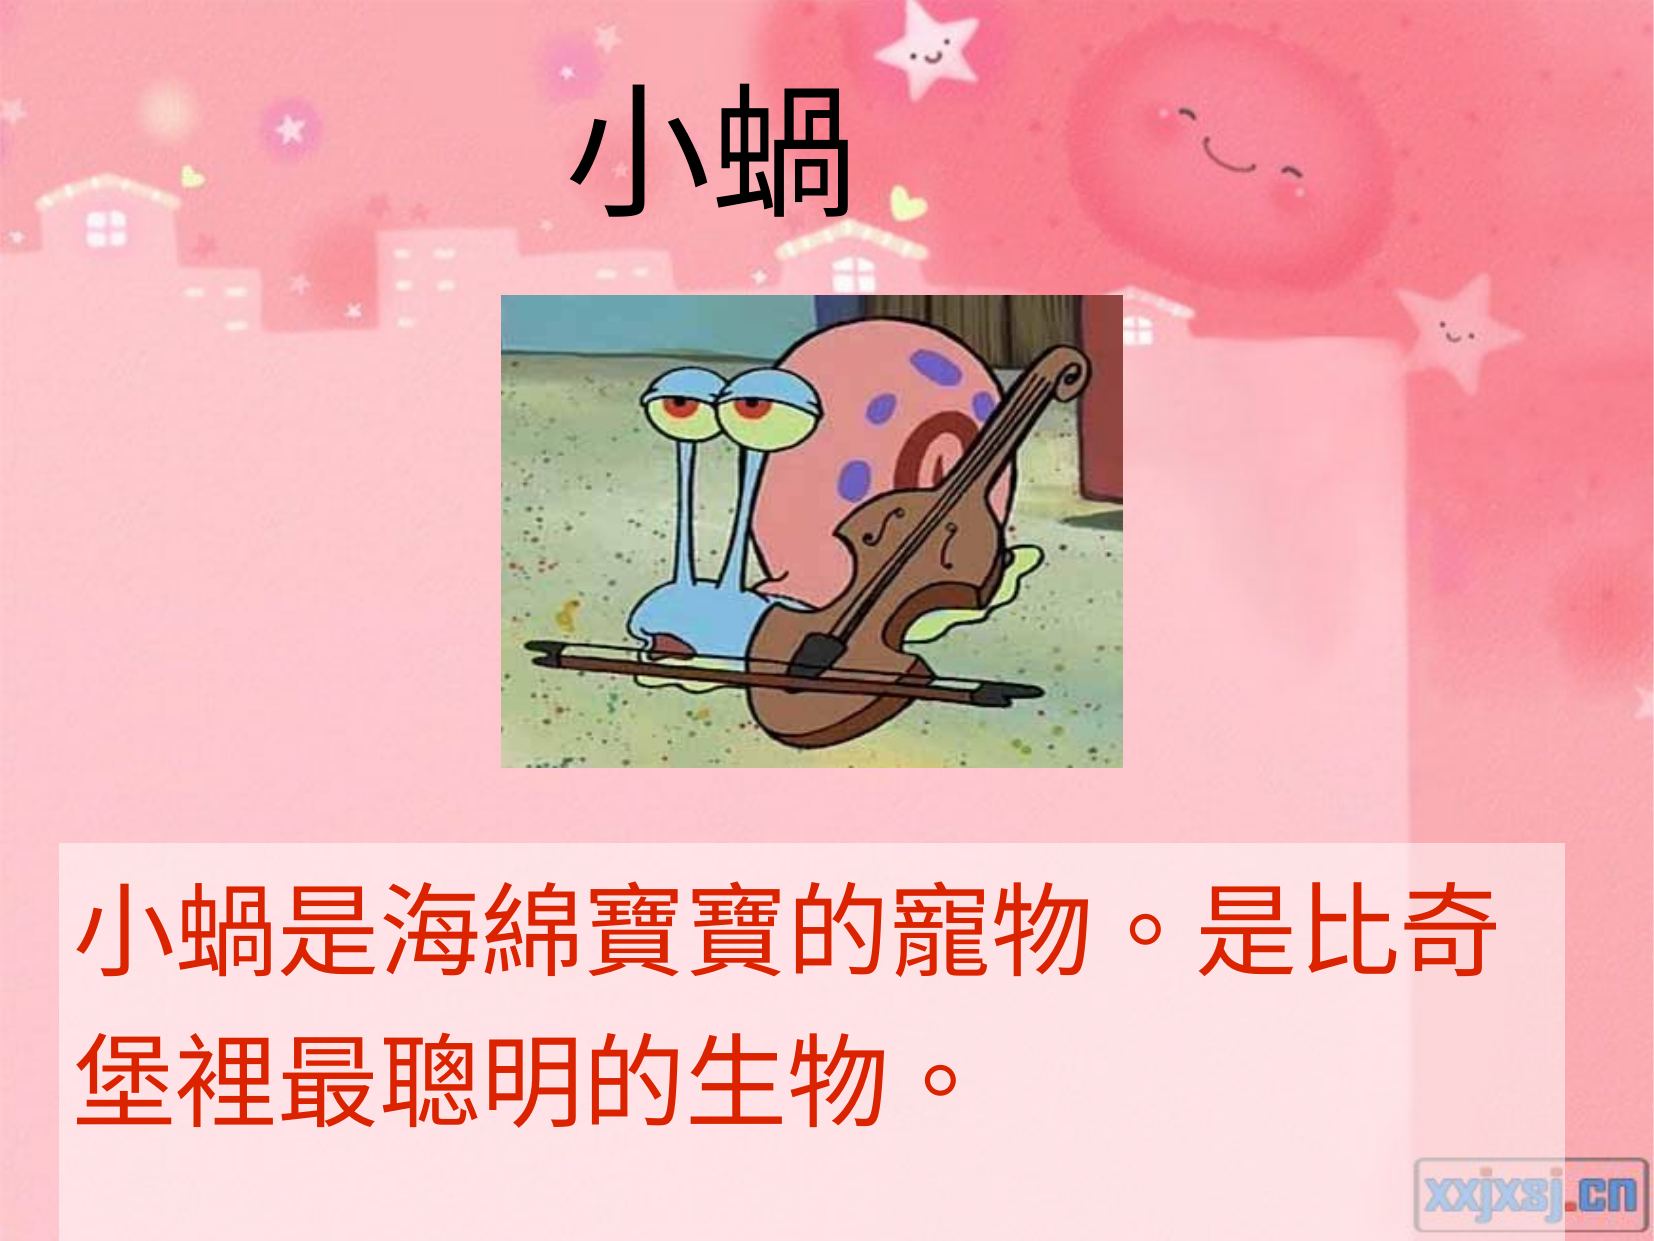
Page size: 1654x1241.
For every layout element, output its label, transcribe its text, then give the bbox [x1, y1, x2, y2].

text_box 小蝸 [206, 29, 1388, 213]
picture [0, 0, 1654, 1241]
text_box 小蝸是海綿寶寶的寵物。是比奇堡裡最聰明的生物。 [59, 843, 1565, 1182]
